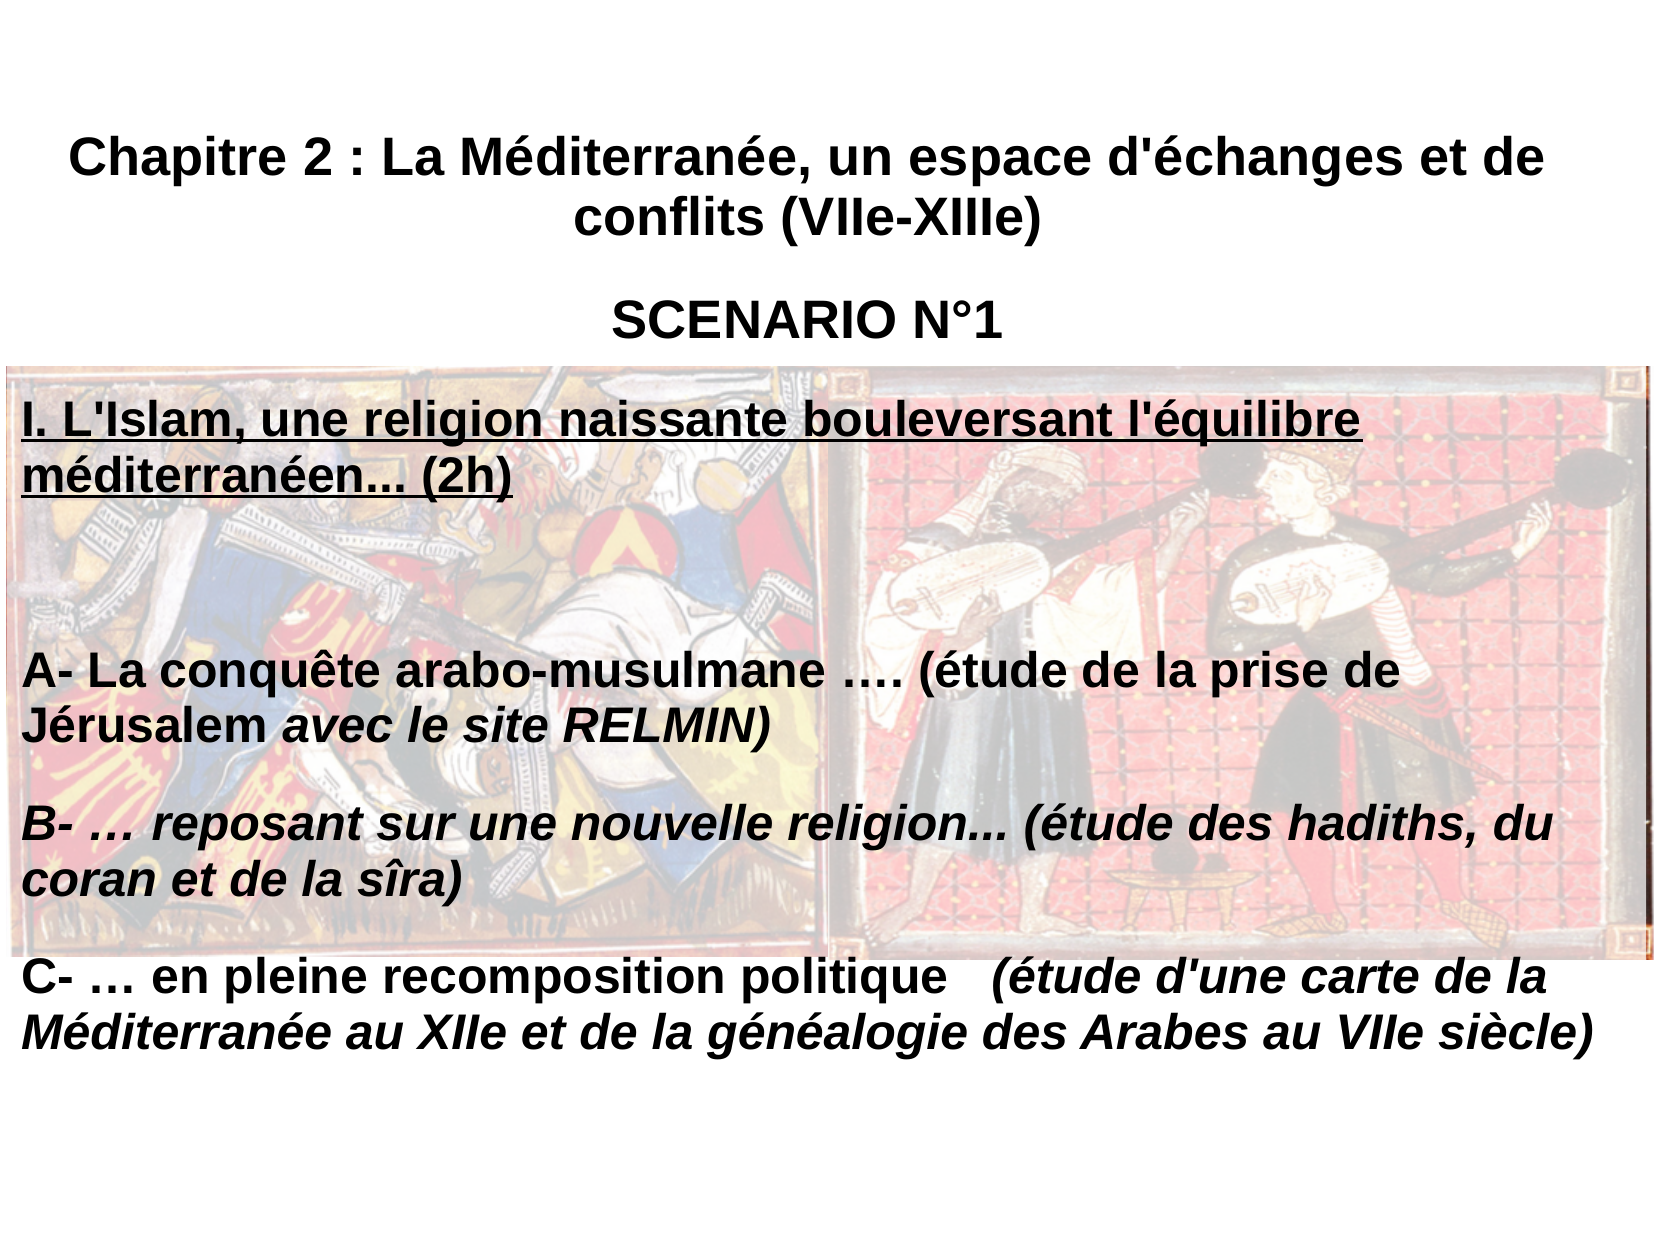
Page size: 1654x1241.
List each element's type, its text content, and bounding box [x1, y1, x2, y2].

text_box Chapitre 2 : La Méditerranée, un espace d'échanges et de conflits (VIIe-XIIIe) SCENARIO N°1 I. L'Islam, une religion naissante bouleversant l'équilibre méditerranéen... (2h) A- La conquête arabo-musulmane …. (étude de la prise de Jérusalem avec le site RELMIN) B- … reposant sur une nouvelle religion... (étude des hadiths, du coran et de la sîra) C- … en pleine recomposition politique (étude d'une carte de la Méditerranée au XIIe et de la généalogie des Arabes au VIIe siècle) [6, 118, 1647, 1068]
picture [1647, 366, 1654, 960]
